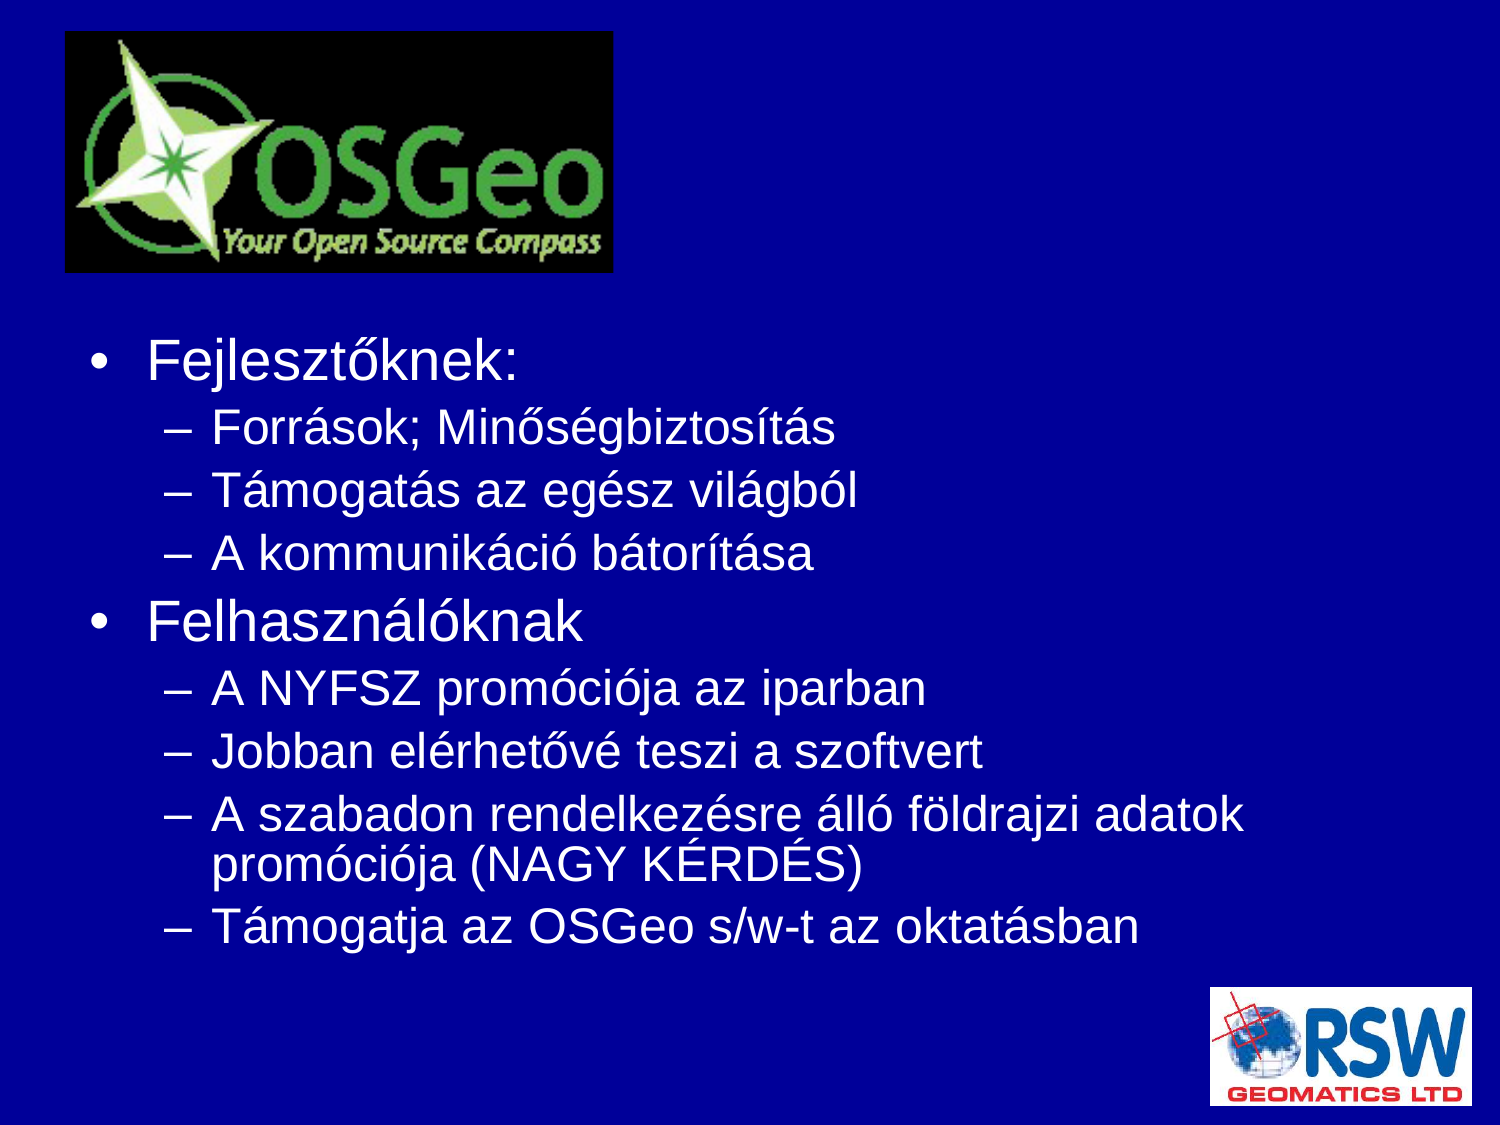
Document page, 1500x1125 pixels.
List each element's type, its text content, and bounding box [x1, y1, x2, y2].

picture [1210, 987, 1472, 1106]
list Fejlesztőknek: Források; Minőségbiztosítás Támogatás az egész világból A kommunikáció bátorítása Felhasználóknak A NYFSZ promóciója az iparban Jobban elérhetővé teszi a szoftvert A szabadon rendelkezésre álló földrajzi adatok promóciója (NAGY KÉRDÉS) Támogatja az OSGeo s/w-t az oktatásban [75, 326, 1426, 1005]
picture [64, 31, 614, 273]
